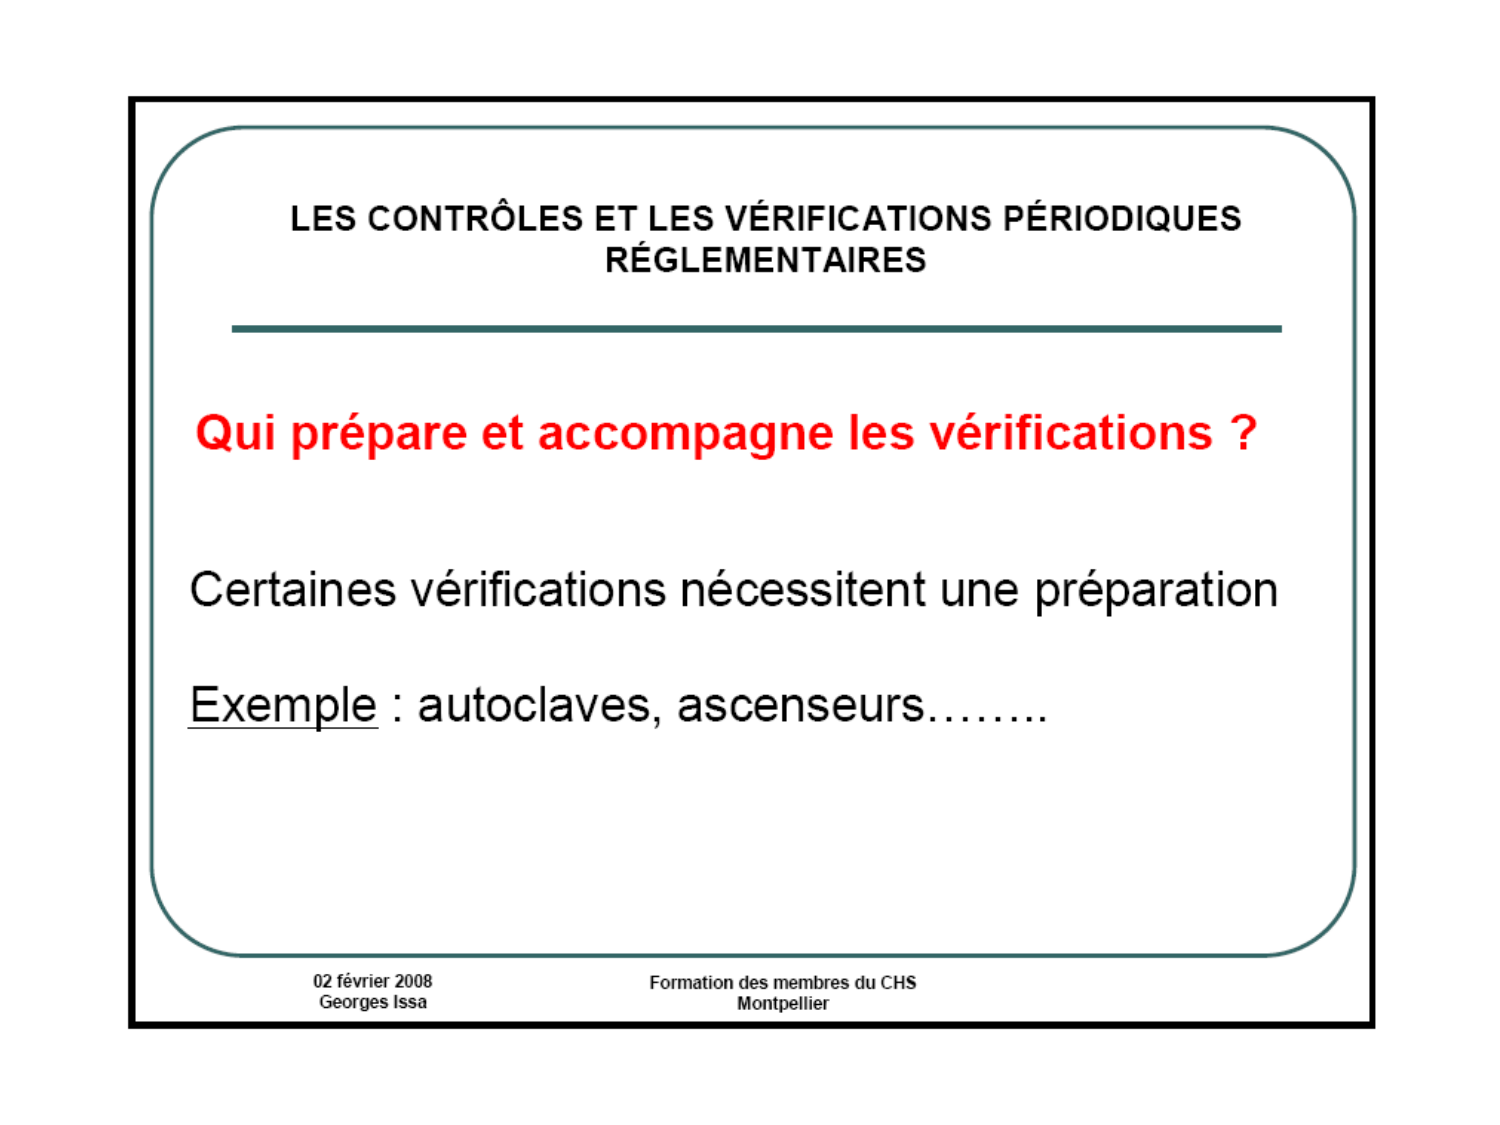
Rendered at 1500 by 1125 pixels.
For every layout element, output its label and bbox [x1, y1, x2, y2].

picture [115, 89, 1385, 1036]
